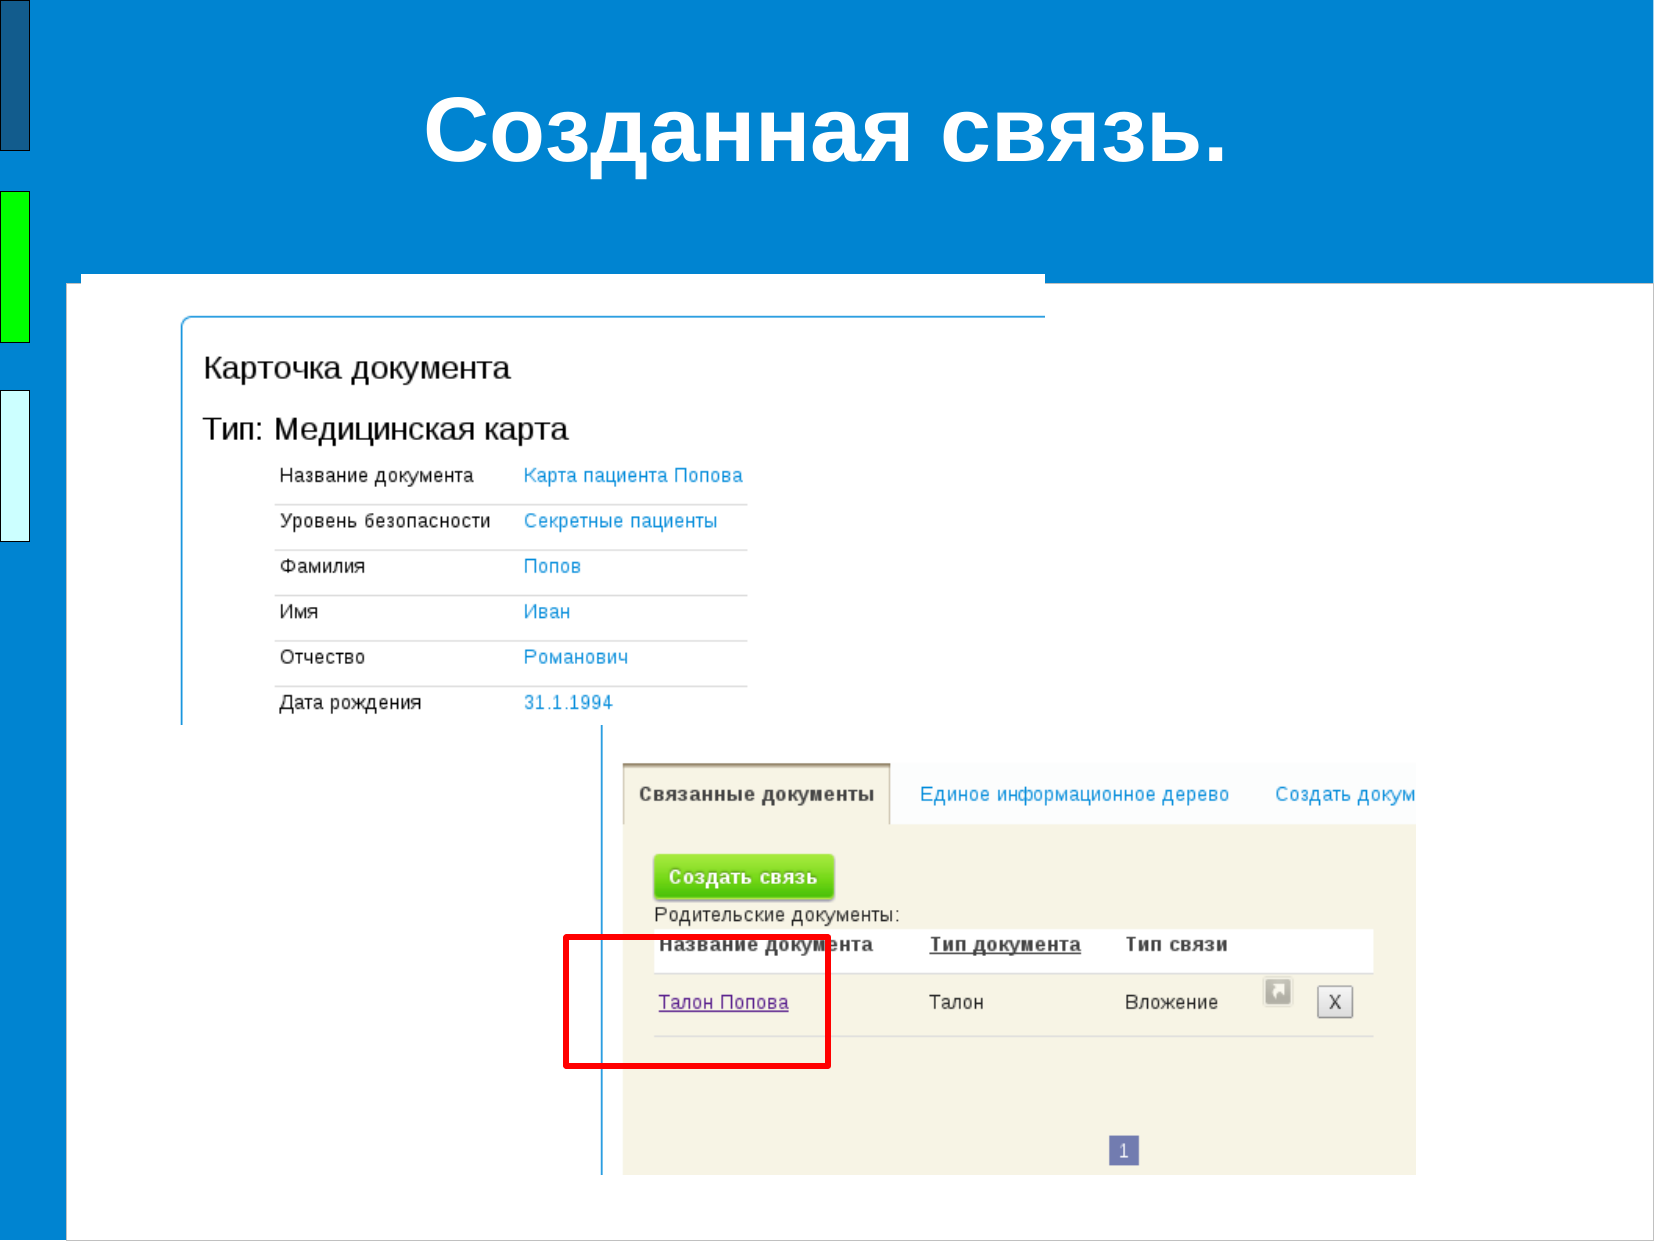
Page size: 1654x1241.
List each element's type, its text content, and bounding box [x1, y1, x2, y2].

picture [81, 274, 1416, 1175]
title Созданная связь. [82, 33, 1571, 226]
